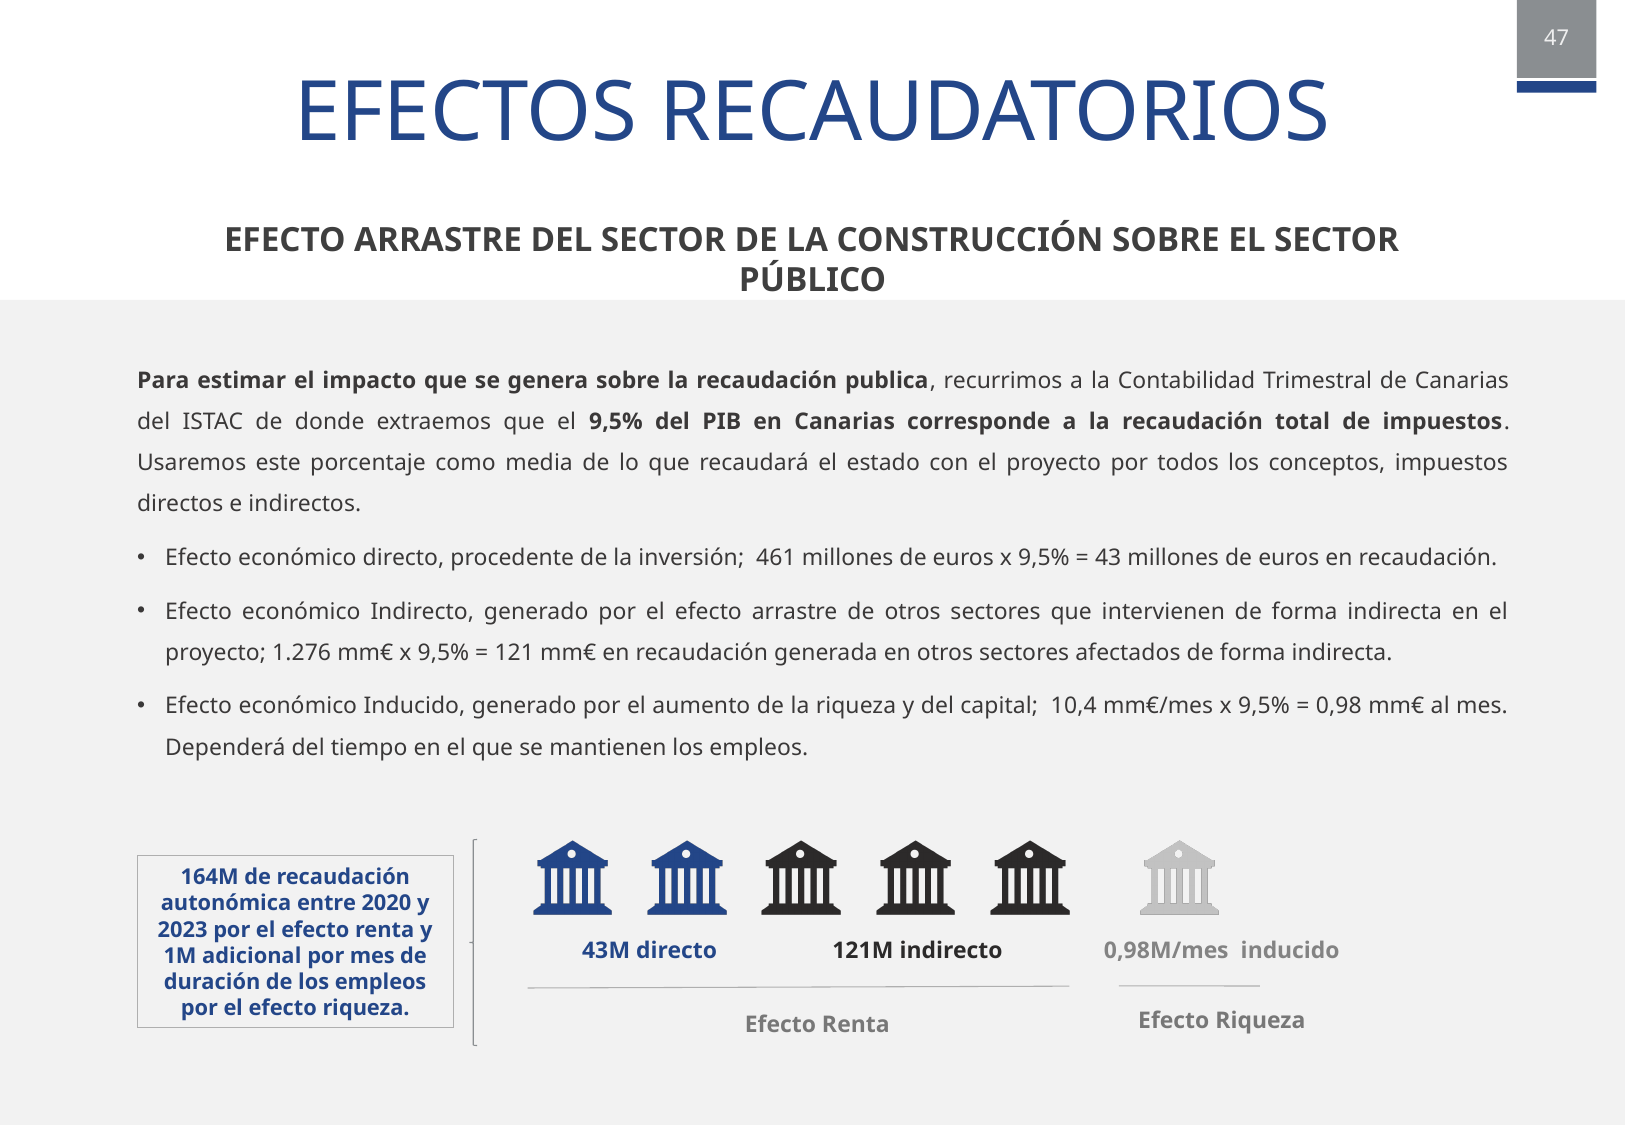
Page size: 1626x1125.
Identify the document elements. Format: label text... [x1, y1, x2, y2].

picture [866, 828, 965, 927]
picture [637, 828, 737, 927]
picture [1130, 828, 1229, 927]
picture [751, 828, 851, 927]
picture [523, 828, 622, 927]
picture [980, 828, 1080, 927]
text_box [0, 299, 1625, 1125]
text_box Efecto Renta [670, 1002, 965, 1045]
text_box EFECTOS RECAUDATORIOS [162, 72, 1463, 156]
text_box Para estimar el impacto que se genera sobre la recaudación publica, recurrimos a la Contabilidad Trimestral de Canarias del ISTAC de donde extraemos que el 9,5% del PIB en Canarias corresponde a la recaudación total de impuestos. Usaremos este porcentaje como media de lo que recaudará el estado con el proyecto por todos los conceptos, impuestos directos e indirectos. Efecto económico directo, procedente de la inversión; 461 millones de euros x 9,5% = 43 millones de euros en recaudación. Efecto económico Indirecto, generado por el efecto arrastre de otros sectores que intervienen de forma indirecta en el proyecto; 1.276 mm€ x 9,5% = 121 mm€ en recaudación generada en otros sectores afectados de forma indirecta. Efecto económico Inducido, generado por el aumento de la riqueza y del capital; 10,4 mm€/mes x 9,5% = 0,98 mm€ al mes. Dependerá del tiempo en el que se mantienen los empleos. [122, 344, 1525, 1043]
text_box EFECTO ARRASTRE DEL SECTOR DE LA CONSTRUCCIÓN SOBRE EL SECTOR PÚBLICO [170, 217, 1455, 298]
text_box Efecto Riqueza [1074, 998, 1370, 1041]
text_box 121M indirecto [770, 928, 1066, 971]
text_box 164M de recaudación autonómica entre 2020 y 2023 por el efecto renta y 1M adicional por mes de duración de los empleos por el efecto riqueza. [137, 855, 454, 1028]
text_box 0,98M/mes inducido [1074, 927, 1370, 971]
text_box 43M directo [544, 928, 755, 971]
